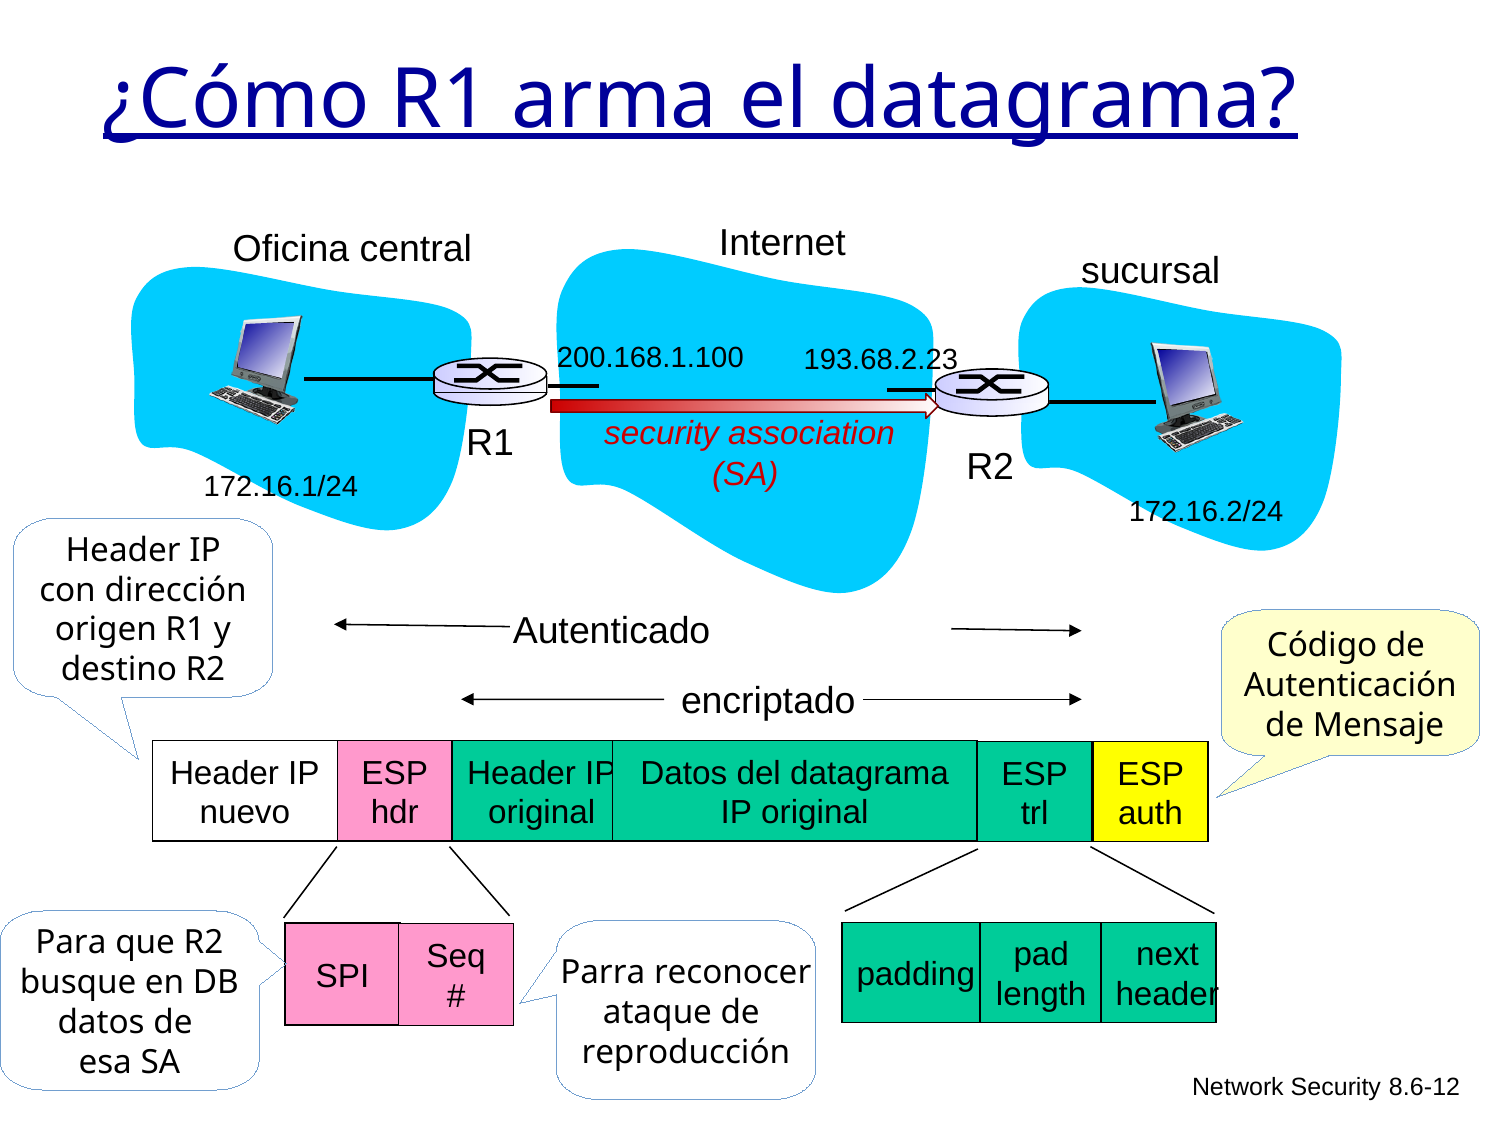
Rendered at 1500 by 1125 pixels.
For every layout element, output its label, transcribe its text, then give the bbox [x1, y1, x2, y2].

text_box Parra reconocer ataque de reproducción [519, 920, 816, 1100]
text_box Header IP original [452, 740, 612, 841]
text_box pad length [980, 922, 1100, 1023]
text_box security association (SA) [589, 408, 964, 500]
picture [1152, 343, 1242, 451]
text_box Header IP nuevo [152, 740, 337, 841]
text_box Autenticado [498, 598, 726, 659]
text_box Seq # [398, 923, 514, 1026]
text_box padding [841, 922, 980, 1023]
text_box [550, 249, 1342, 551]
text_box Oficina central [218, 216, 487, 277]
text_box Datos del datagrama IP original [612, 740, 978, 841]
picture [210, 316, 301, 423]
text_box Para que R2 busque en DB datos de esa SA [0, 910, 287, 1091]
text_box SPI [285, 923, 398, 1026]
text_box ESP hdr [337, 740, 452, 841]
title ¿Cómo R1 arma el datagrama? [87, 0, 1472, 188]
text_box 172.16.2/24 [1114, 484, 1299, 536]
text_box 200.168.1.100 [542, 330, 760, 381]
text_box R2 [951, 434, 1029, 496]
text_box R1 [451, 409, 529, 471]
text_box 193.68.2.23 [788, 332, 974, 383]
text_box encriptado [666, 668, 871, 730]
text_box Header IP con dirección origen R1 y destino R2 [13, 518, 273, 760]
text_box Internet [704, 210, 861, 271]
text_box 172.16.1/24 [188, 459, 374, 511]
text_box ESP auth [1093, 741, 1208, 842]
text_box sucursal [1066, 238, 1236, 300]
text_box ESP trl [977, 741, 1093, 842]
text_box Código de Autenticación de Mensaje [1216, 609, 1480, 798]
text_box Network Security [762, 1062, 1397, 1114]
text_box [131, 266, 547, 531]
text_box [642, 500, 920, 594]
text_box next header [1100, 922, 1217, 1023]
